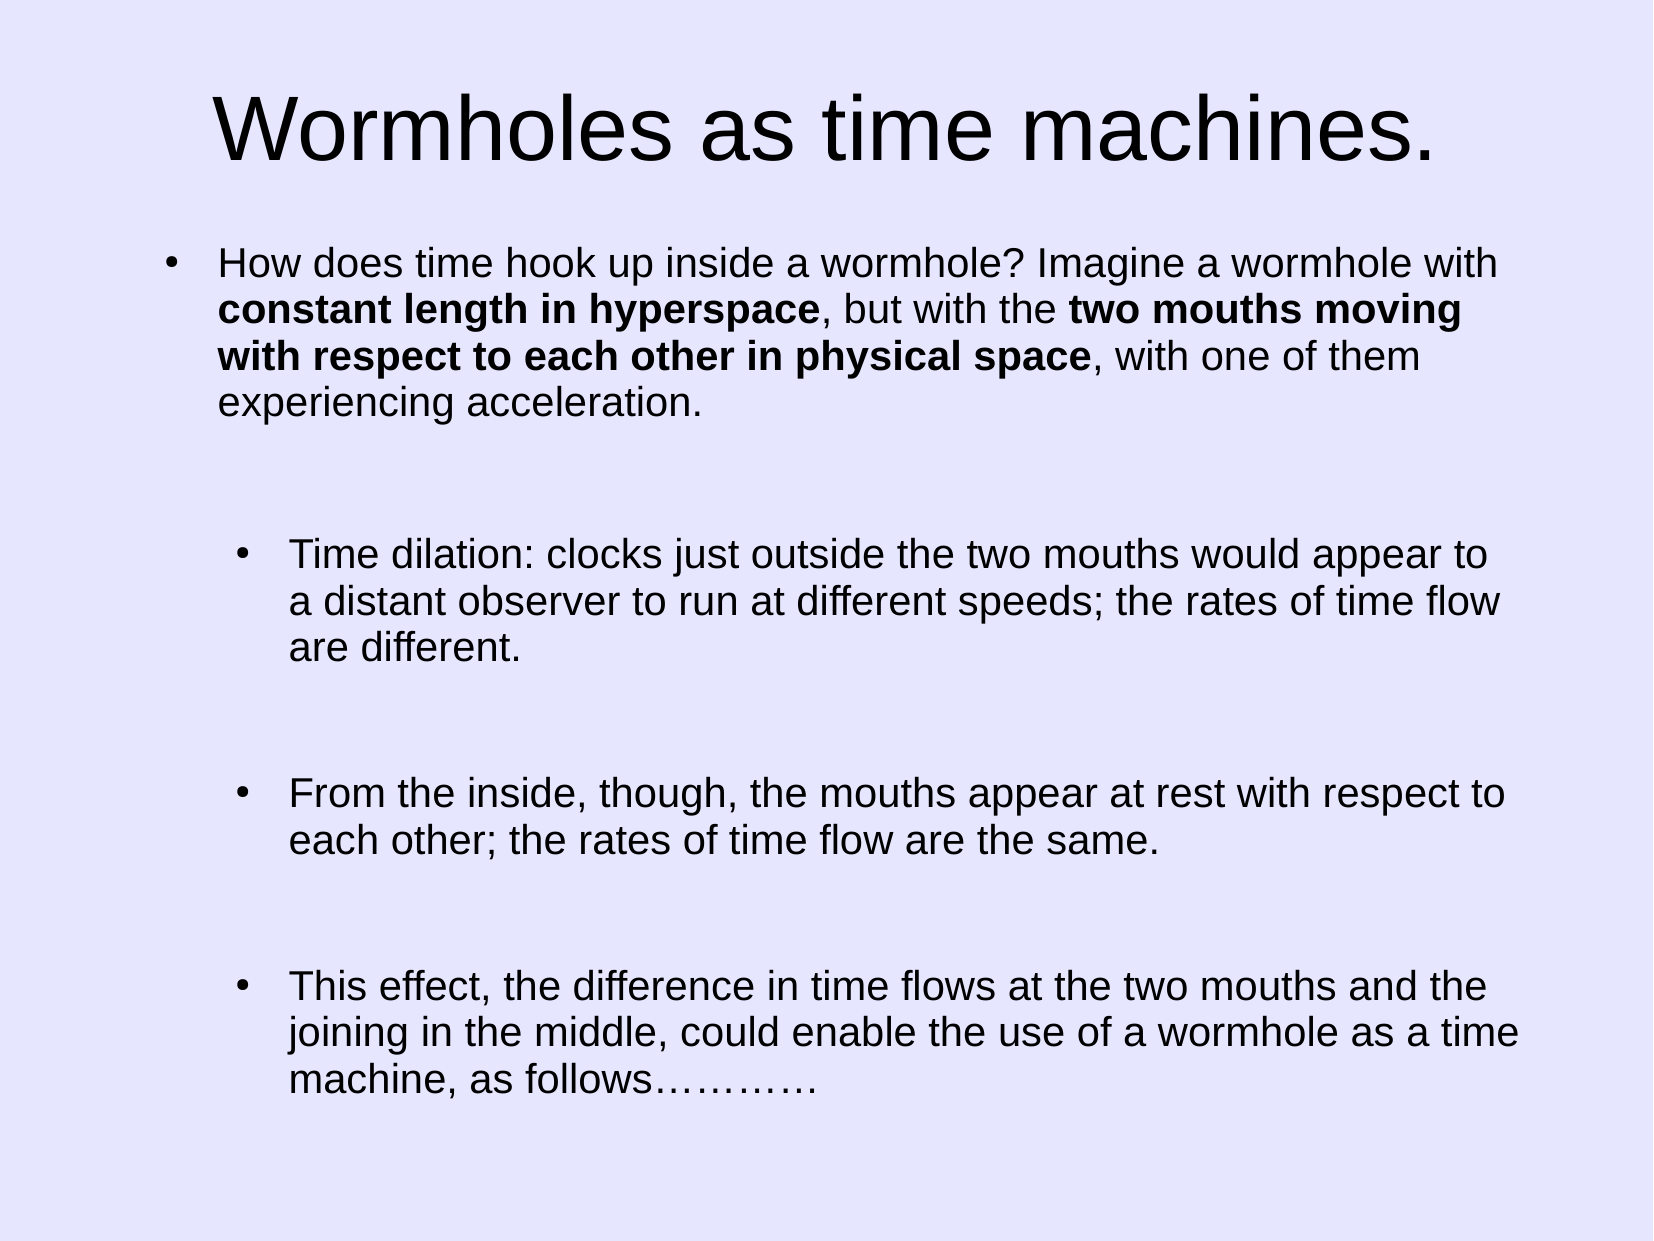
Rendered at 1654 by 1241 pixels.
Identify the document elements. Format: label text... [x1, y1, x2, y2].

list How does time hook up inside a wormhole? Imagine a wormhole with constant length in hyperspace, but with the two mouths moving with respect to each other in physical space, with one of them experiencing acceleration. Time dilation: clocks just outside the two mouths would appear to a distant observer to run at different speeds; the rates of time flow are different. From the inside, though, the mouths appear at rest with respect to each other; the rates of time flow are the same. This effect, the difference in time flows at the two mouths and the joining in the middle, could enable the use of a wormhole as a time machine, as follows………… [131, 232, 1537, 1163]
title Wormholes as time machines. [123, 41, 1529, 188]
